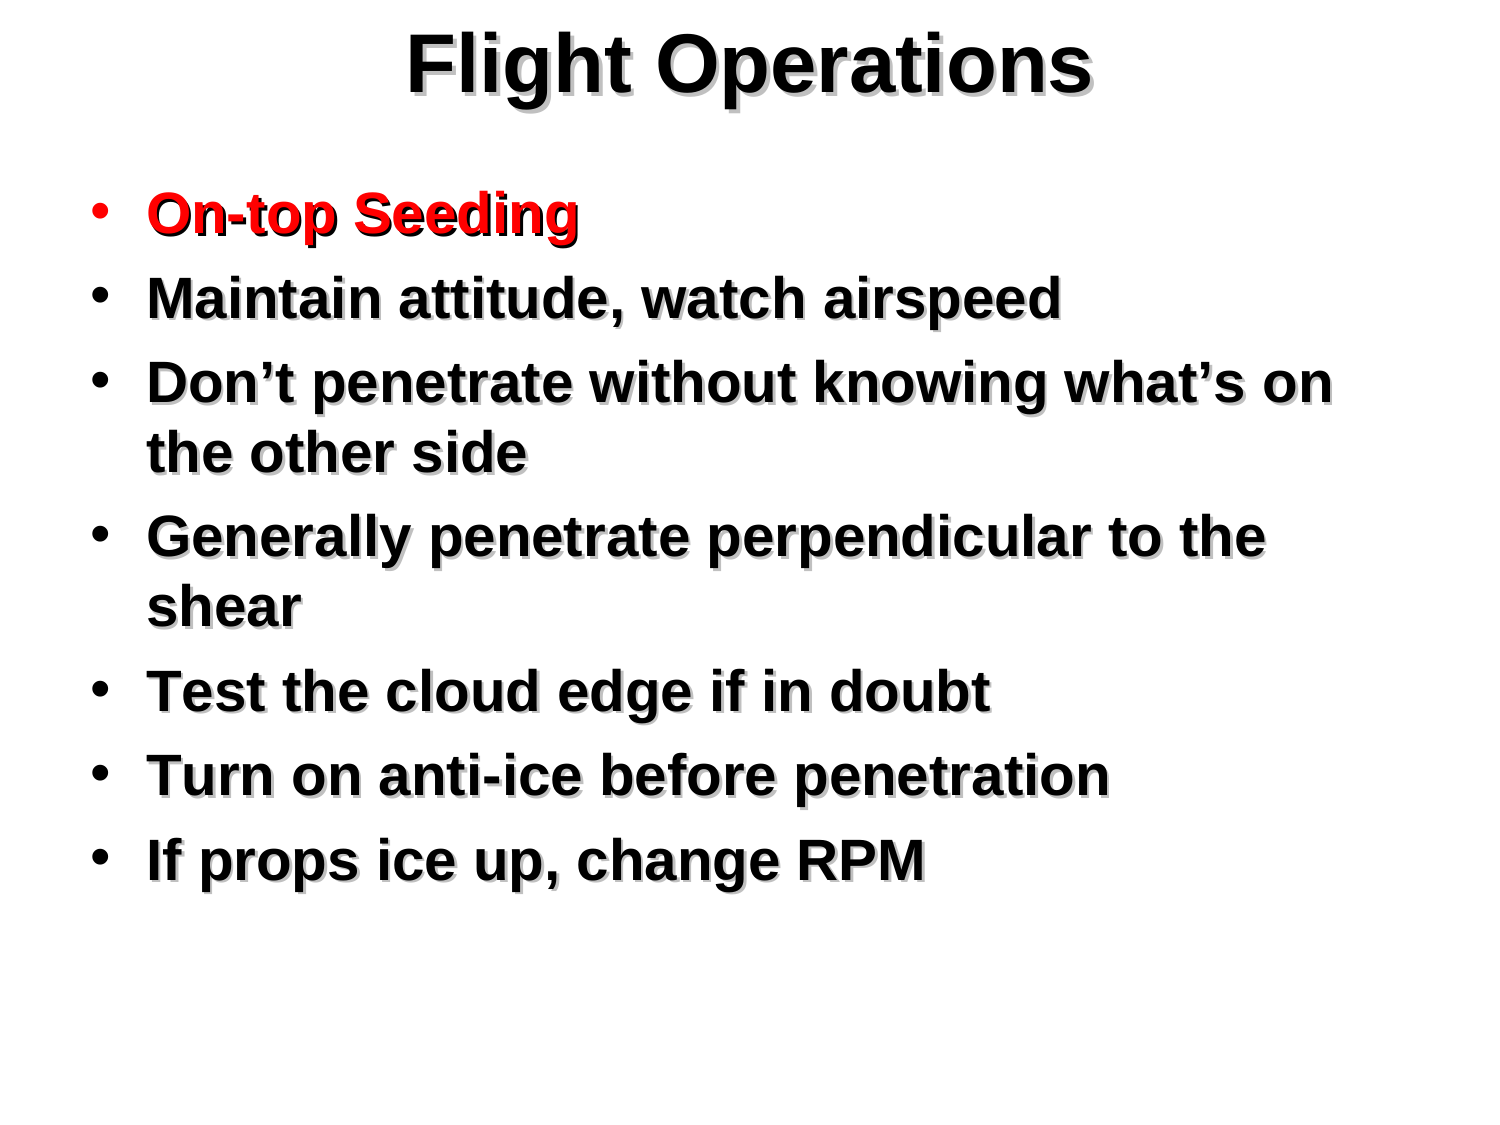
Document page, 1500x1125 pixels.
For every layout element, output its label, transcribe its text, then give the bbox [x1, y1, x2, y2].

title Flight Operations [0, 4, 1500, 114]
list On-top Seeding Maintain attitude, watch airspeed Don’t penetrate without knowing what’s on the other side Generally penetrate perpendicular to the shear Test the cloud edge if in doubt Turn on anti-ice before penetration If props ice up, change RPM [75, 168, 1426, 911]
